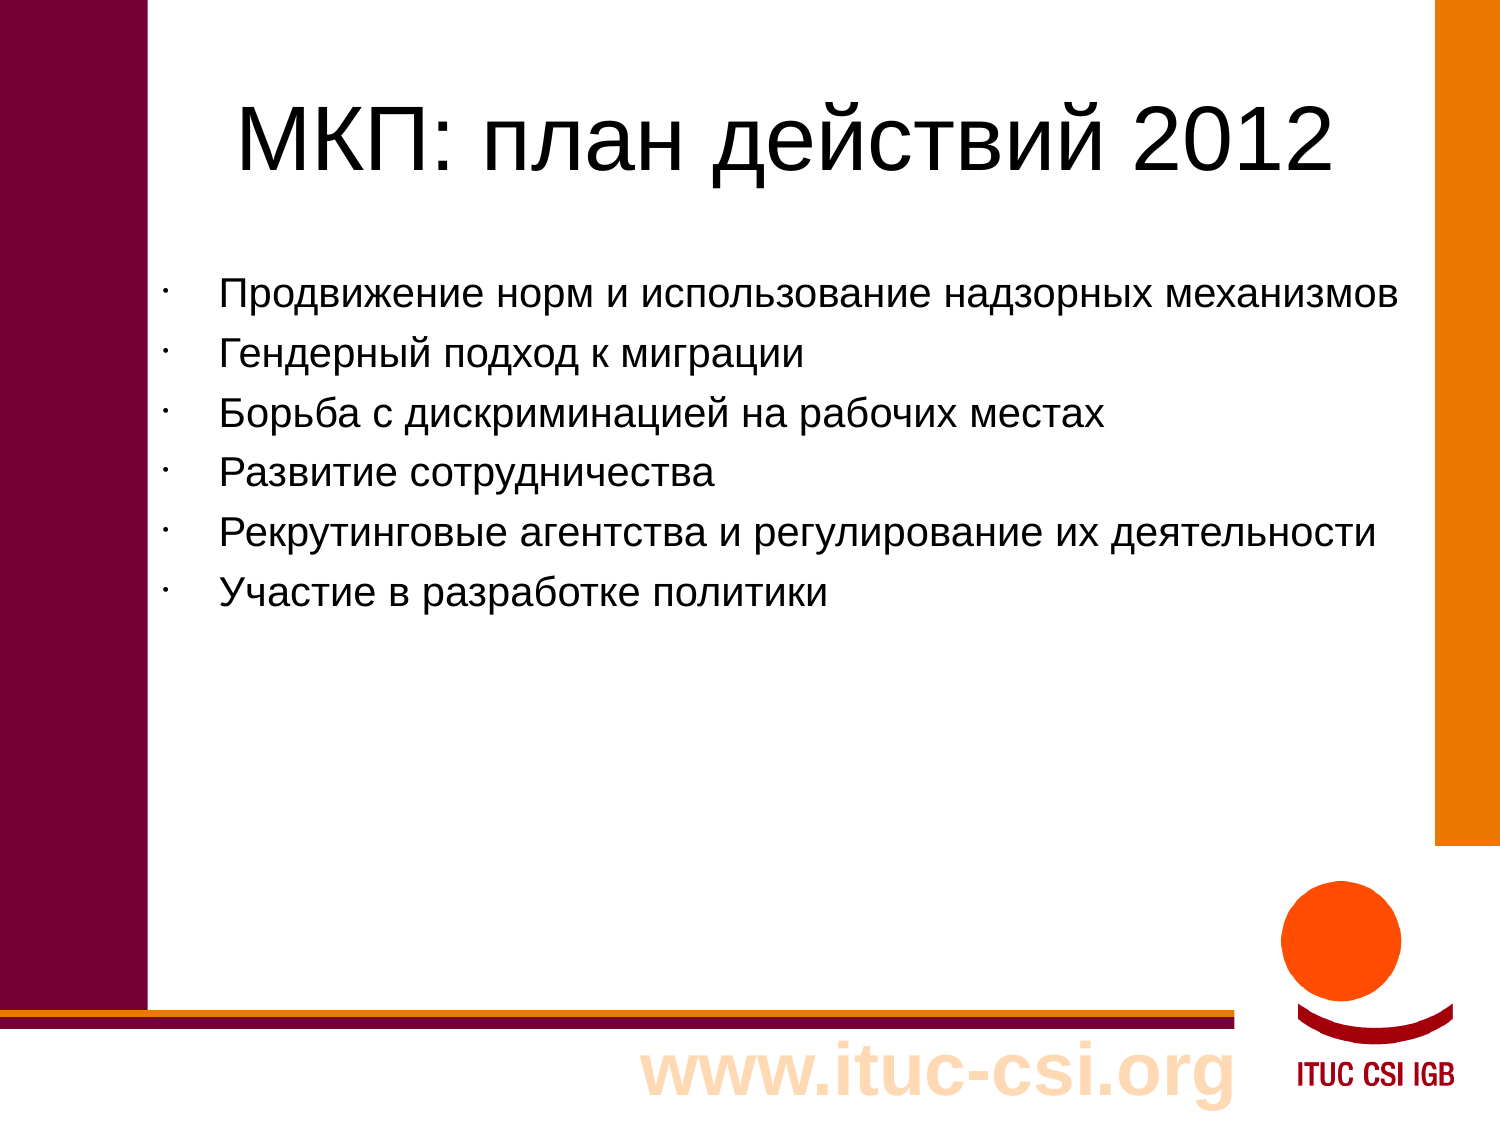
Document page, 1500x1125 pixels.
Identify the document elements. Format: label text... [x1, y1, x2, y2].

picture [1281, 881, 1454, 1086]
list Продвижение норм и использование надзорных механизмов Гендерный подход к миграции Борьба с дискриминацией на рабочих местах Развитие сотрудничества Рекрутинговые агентства и регулирование их деятельности Участие в разработке политики [147, 262, 1425, 811]
title МКП: план действий 2012 [147, 45, 1425, 233]
